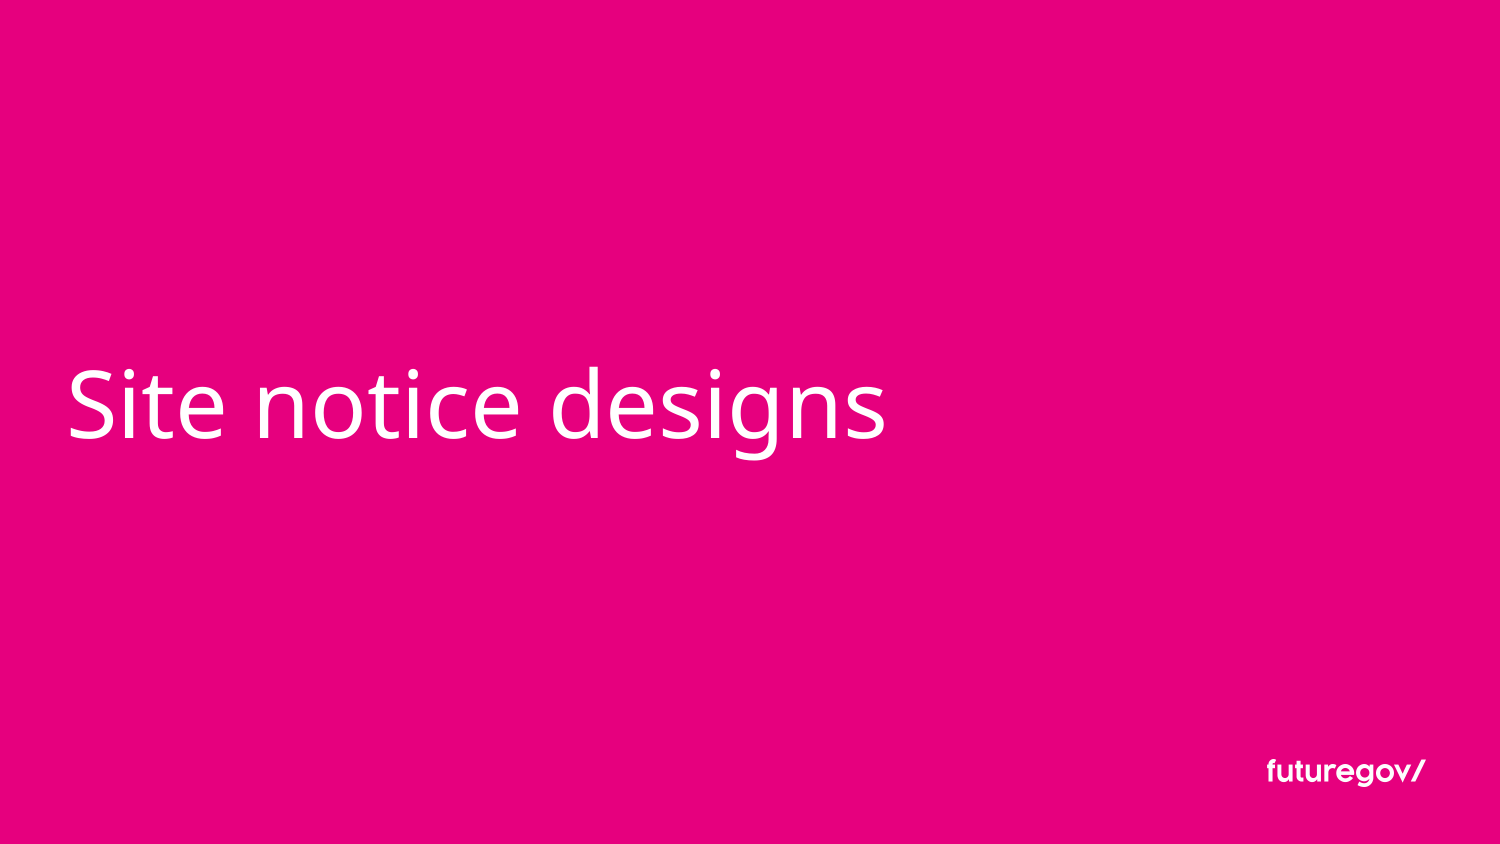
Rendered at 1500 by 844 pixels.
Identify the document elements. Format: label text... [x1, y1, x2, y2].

title Site notice designs [51, 329, 1449, 514]
picture [1267, 759, 1426, 787]
